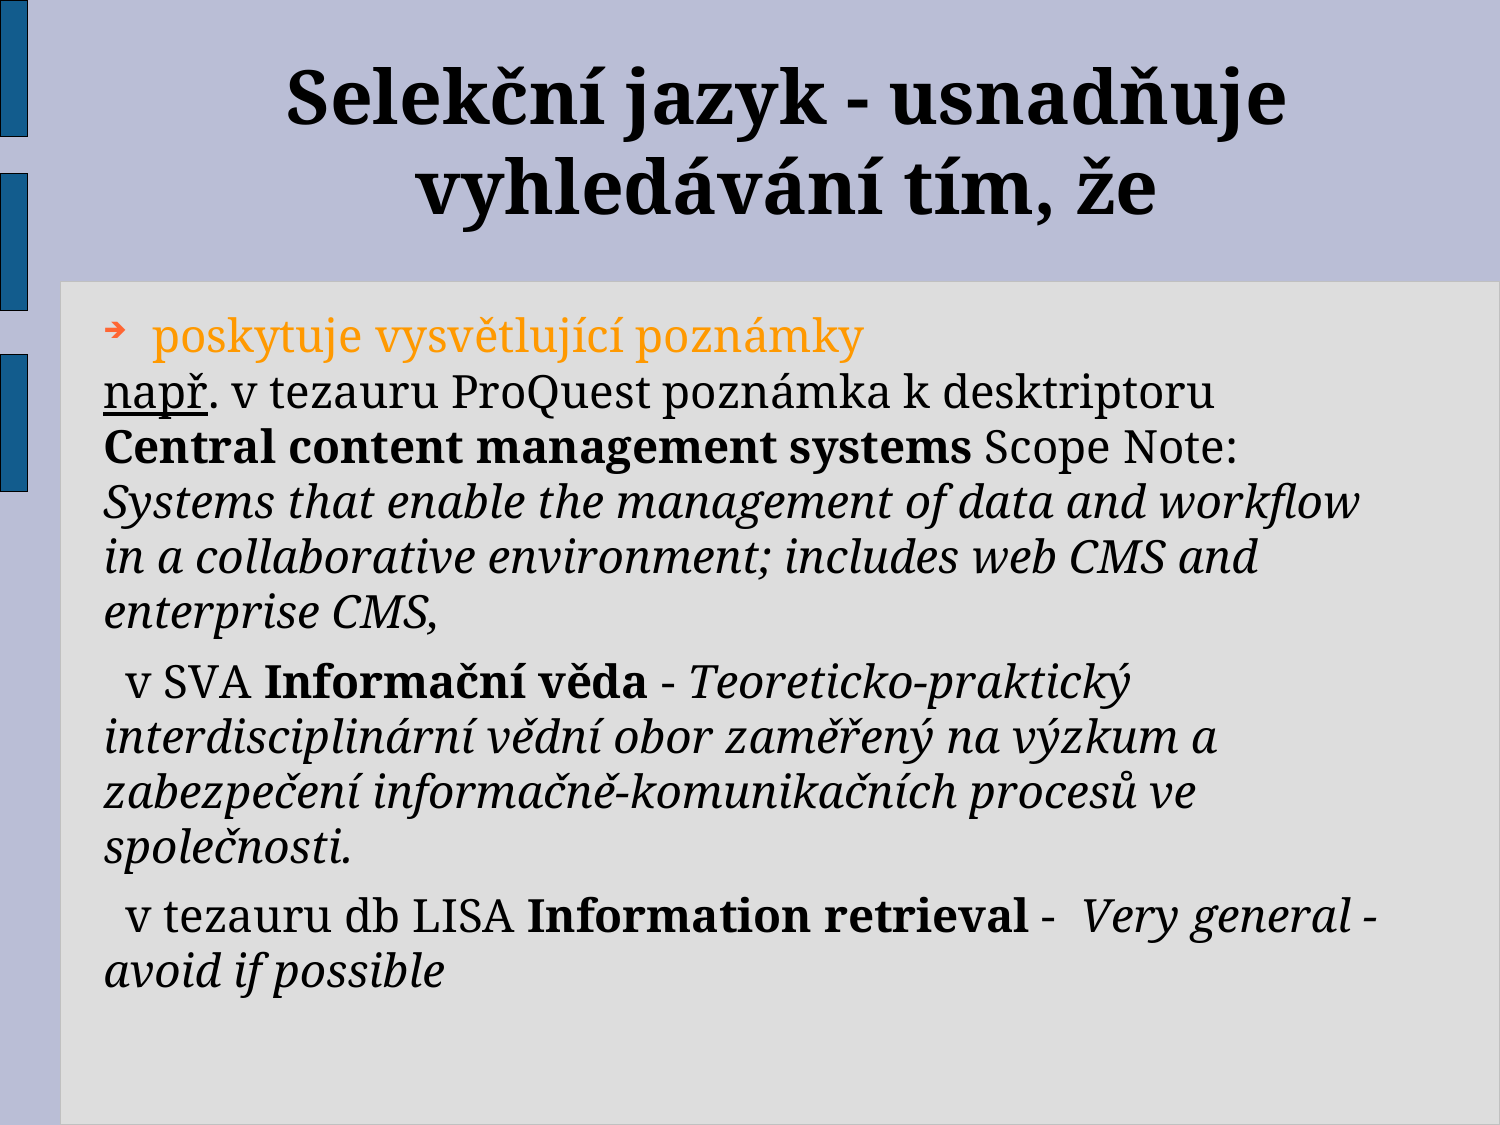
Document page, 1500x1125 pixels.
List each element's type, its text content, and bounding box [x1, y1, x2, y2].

list poskytuje vysvětlující poznámky např. v tezauru ProQuest poznámka k desktriptoru Central content management systems Scope Note: Systems that enable the management of data and workflow in a collaborative environment; includes web CMS and enterprise CMS, v SVA Informační věda - Teoreticko-praktický interdisciplinární vědní obor zaměřený na výzkum a zabezpečení informačně-komunikačních procesů ve společnosti. v tezauru db LISA Information retrieval - Very general - avoid if possible [88, 295, 1398, 1104]
title Selekční jazyk - usnadňuje vyhledávání tím, že [150, 41, 1426, 238]
